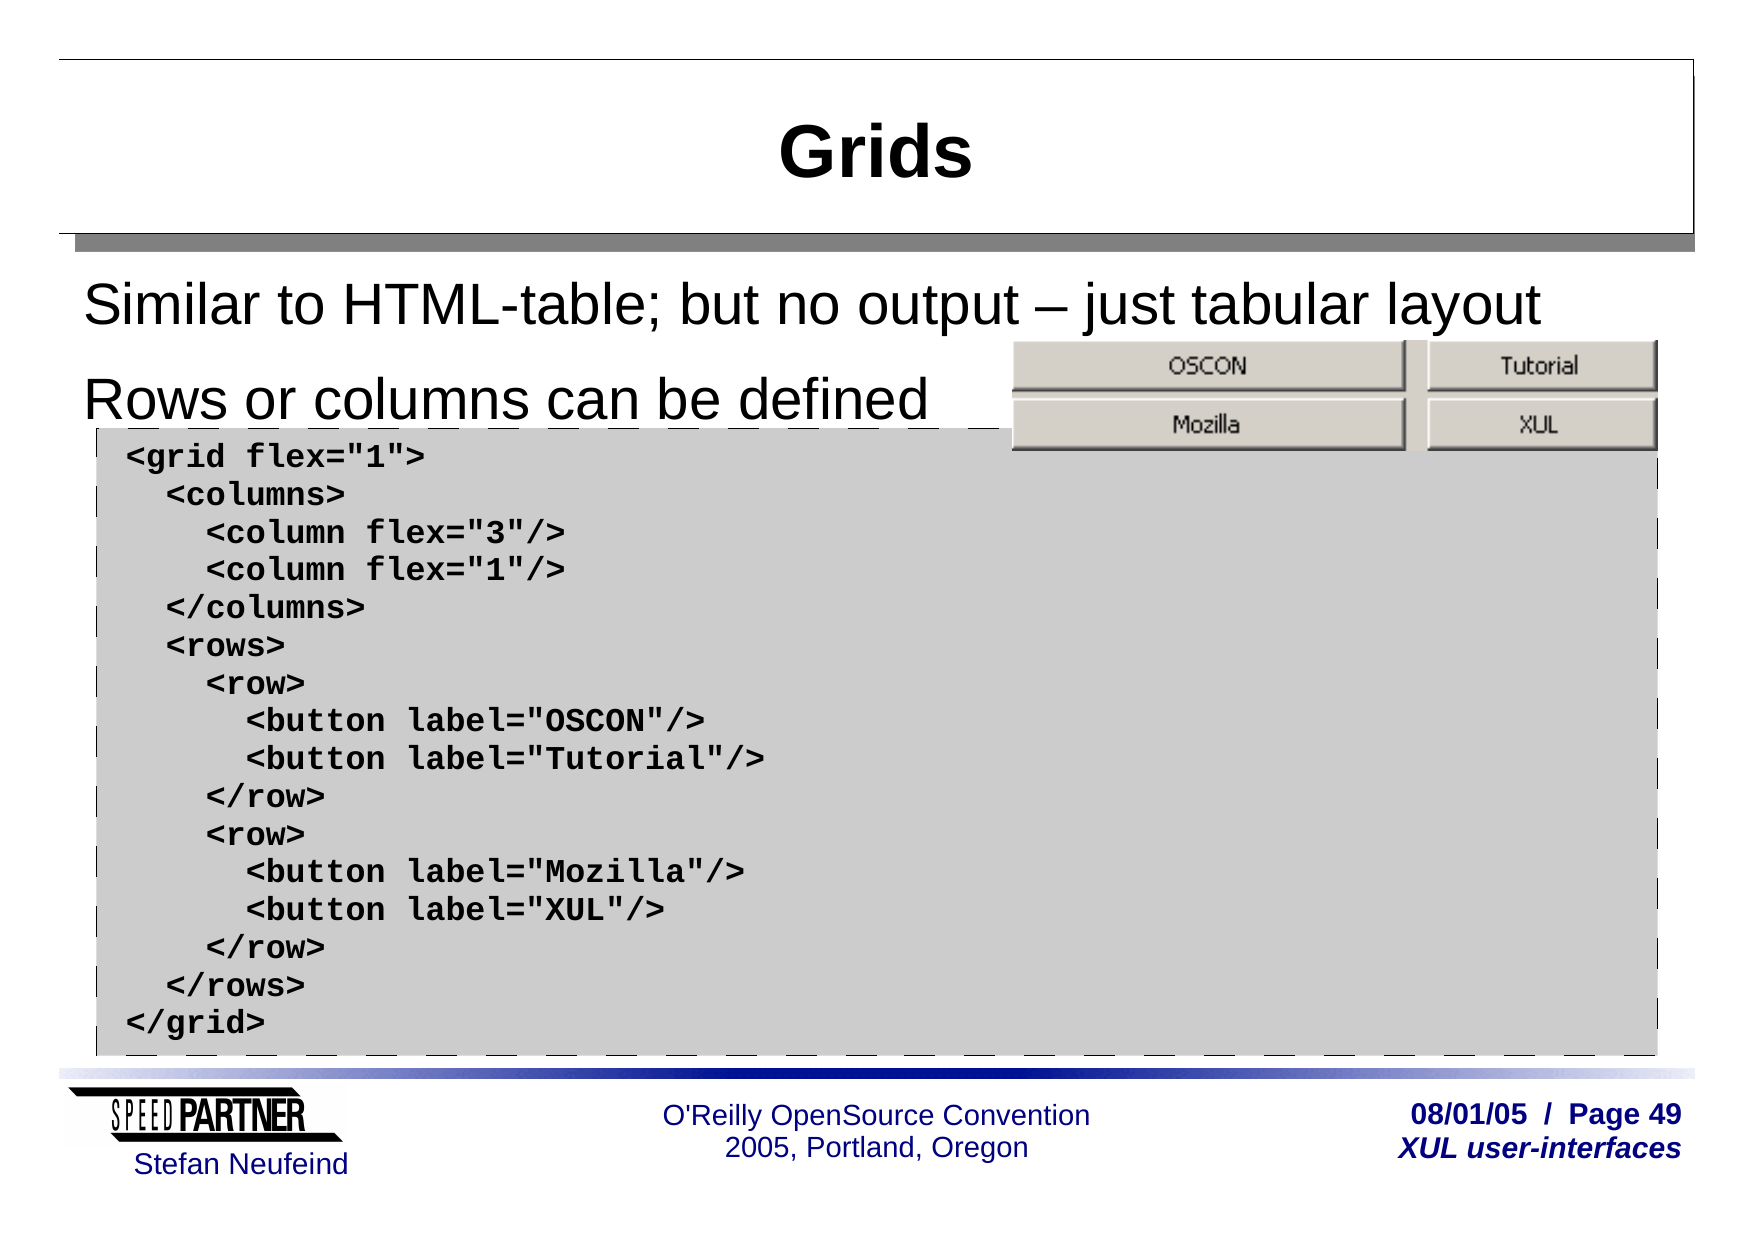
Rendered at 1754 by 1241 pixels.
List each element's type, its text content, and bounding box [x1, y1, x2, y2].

text_box <grid flex="1"> <columns> <column flex="3"/> <column flex="1"/> </columns> <rows> <row> <button label="OSCON"/> <button label="Tutorial"/> </row> <row> <button label="Mozilla"/> <button label="XUL"/> </row> </rows> </grid> [96, 428, 1658, 1052]
picture [1012, 340, 1658, 451]
list Similar to HTML-table; but no output – just tabular layout Rows or columns can be defined [71, 272, 1695, 1055]
title Grids [59, 59, 1695, 244]
picture [64, 1082, 348, 1146]
picture [59, 1068, 1695, 1079]
